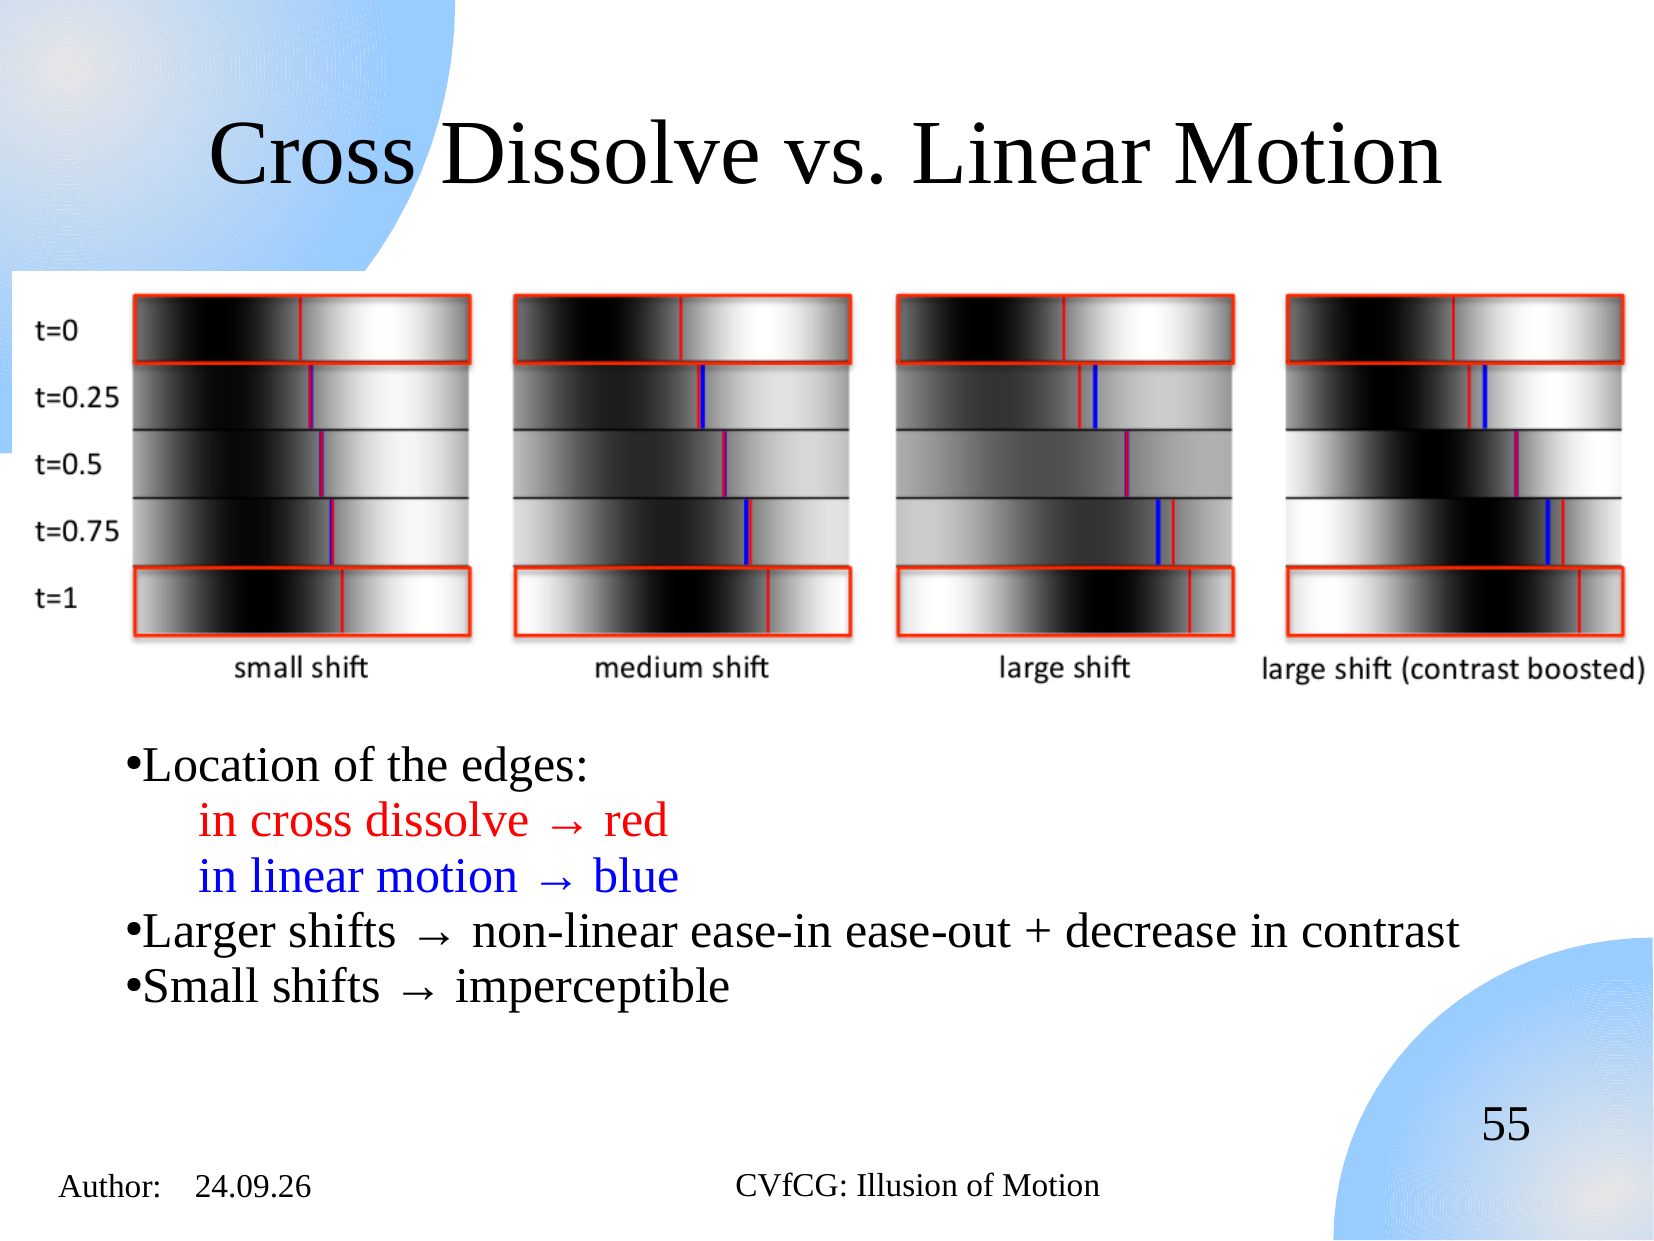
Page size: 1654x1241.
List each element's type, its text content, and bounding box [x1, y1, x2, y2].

text_box Location of the edges: in cross dissolve → red in linear motion → blue Larger shifts → non-linear ease-in ease-out + decrease in contrast Small shifts → imperceptible [125, 736, 1546, 1014]
picture [12, 271, 1654, 705]
title Cross Dissolve vs. Linear Motion [82, 49, 1571, 257]
text_box CVfCG: Illusion of Motion [735, 1166, 1346, 1204]
text_box <number> [1401, 1095, 1611, 1152]
